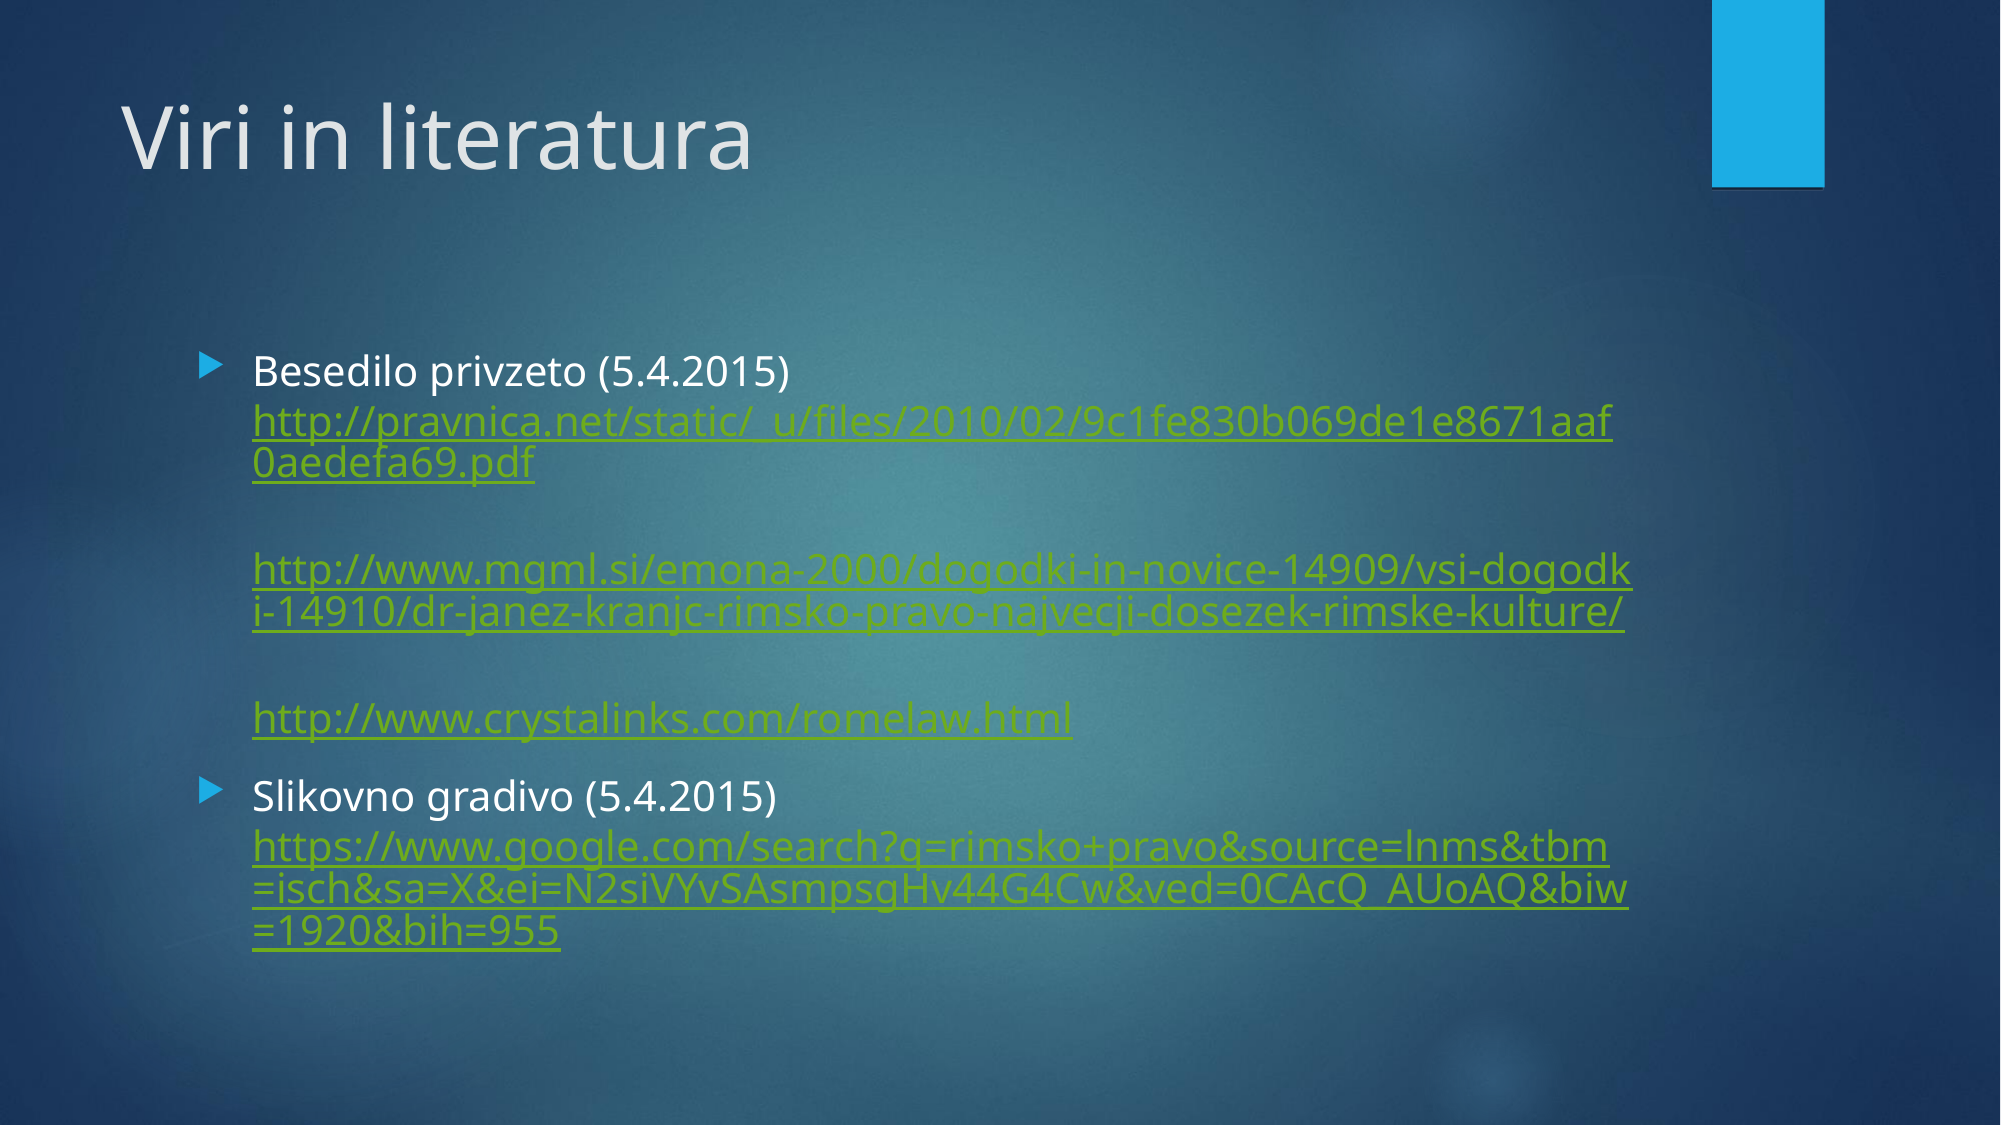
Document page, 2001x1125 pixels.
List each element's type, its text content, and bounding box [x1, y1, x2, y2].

picture [0, 0, 2001, 1125]
list Besedilo privzeto (5.4.2015) http://pravnica.net/static/_u/files/2010/02/9c1fe830b069de1e8671aaf0aedefa69.pdf http://www.mgml.si/emona-2000/dogodki-in-novice-14909/vsi-dogodki-14910/dr-janez-kranjc-rimsko-pravo-najvecji-dosezek-rimske-kulture/ http://www.crystalinks.com/romelaw.html Slikovno gradivo (5.4.2015) https://www.google.com/search?q=rimsko+pravo&source=lnms&tbm=isch&sa=X&ei=N2siVYvSAsmpsgHv44G4Cw&ved=0CAcQ_AUoAQ&biw=1920&bih=955 [181, 336, 1649, 1125]
title Viri in literatura [106, 74, 1649, 304]
